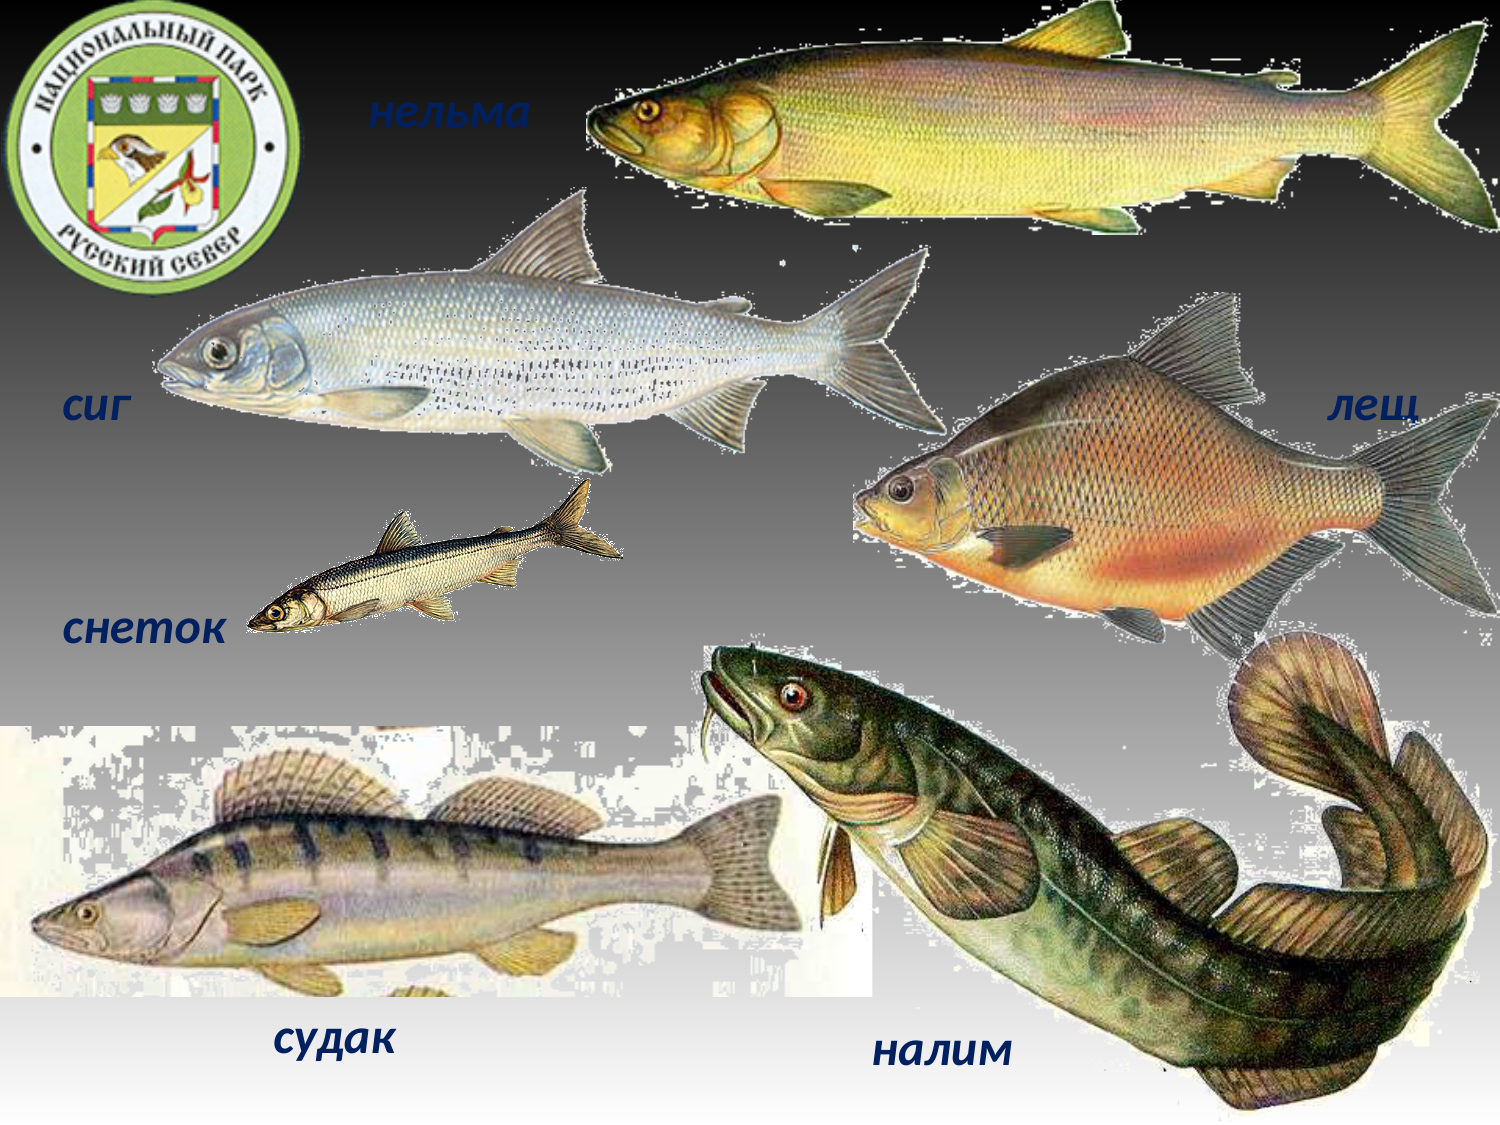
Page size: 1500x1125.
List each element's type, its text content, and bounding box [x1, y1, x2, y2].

text_box снеток [48, 585, 241, 661]
text_box судак [258, 996, 411, 1071]
picture [0, 0, 1500, 1125]
text_box сиг [47, 363, 145, 439]
text_box нельма [352, 70, 547, 146]
text_box налим [856, 1007, 1028, 1083]
